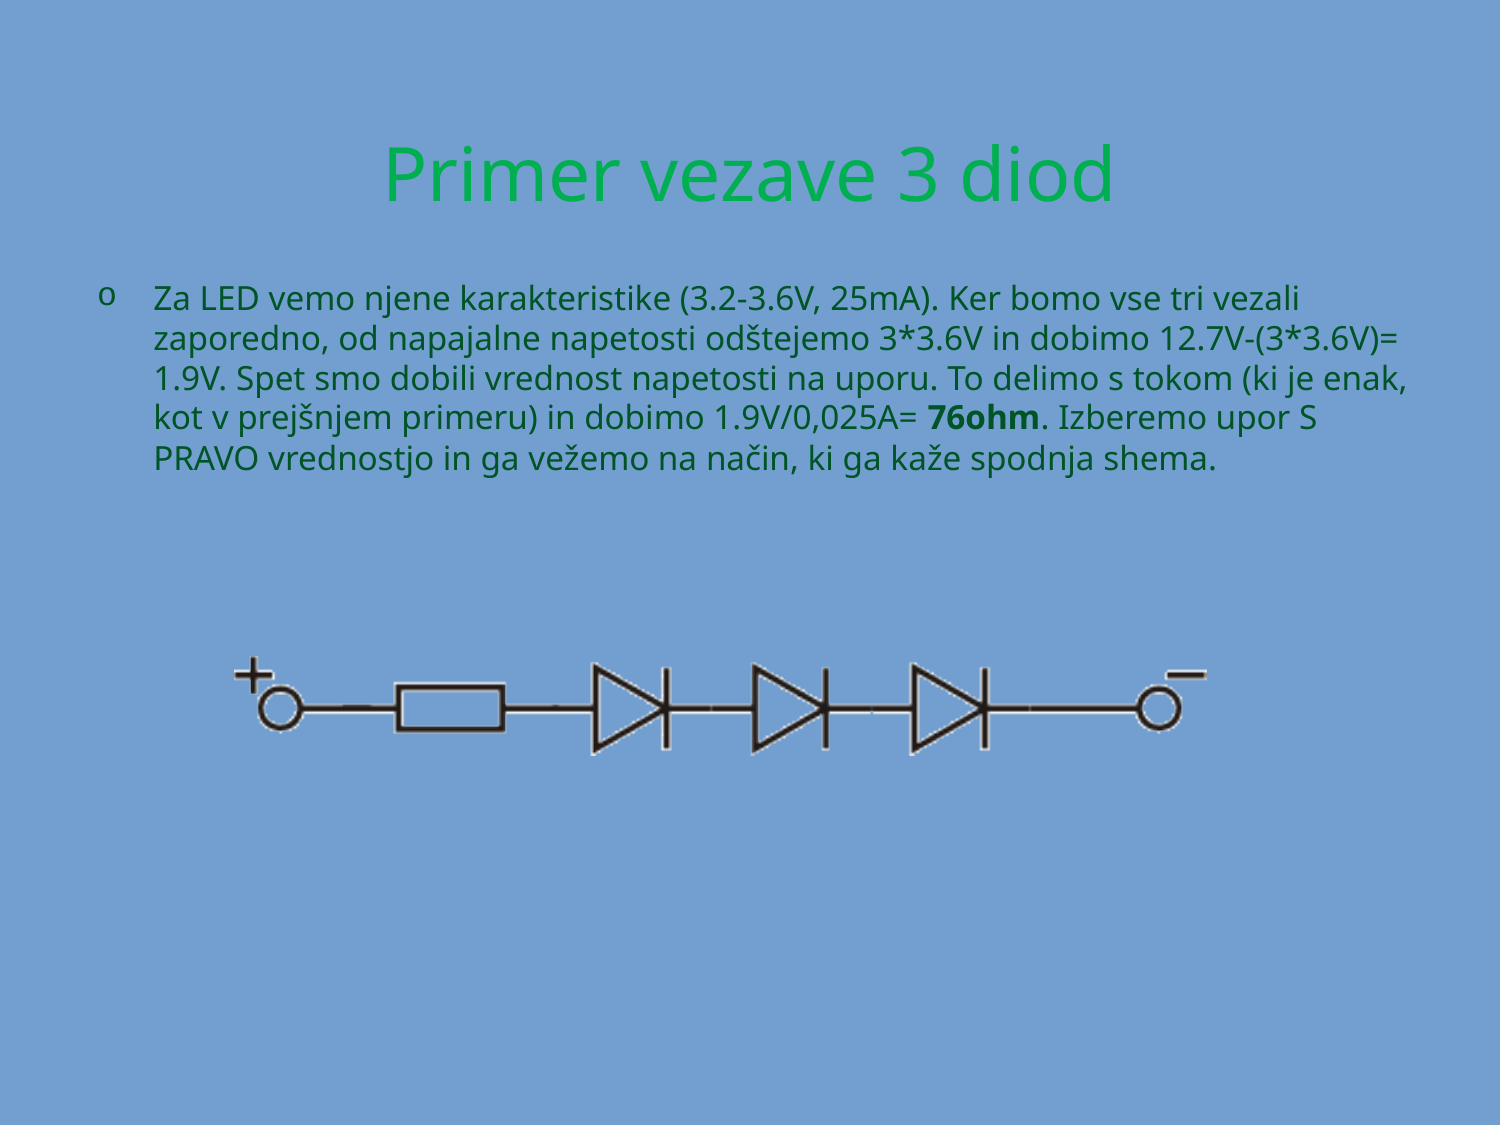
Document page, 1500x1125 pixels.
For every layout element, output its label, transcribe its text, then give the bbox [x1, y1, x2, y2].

title Primer vezave 3 diod [210, 105, 1289, 237]
picture [234, 656, 1207, 756]
subtitle Za LED vemo njene karakteristike (3.2-3.6V, 25mA). Ker bomo vse tri vezali zaporedno, od napajalne napetosti odštejemo 3*3.6V in dobimo 12.7V-(3*3.6V)= 1.9V. Spet smo dobili vrednost napetosti na uporu. To delimo s tokom (ki je enak, kot v prejšnjem primeru) in dobimo 1.9V/0,025A= 76ohm. Izberemo upor S PRAVO vrednostjo in ga vežemo na način, ki ga kaže spodnja shema. [82, 269, 1430, 1020]
